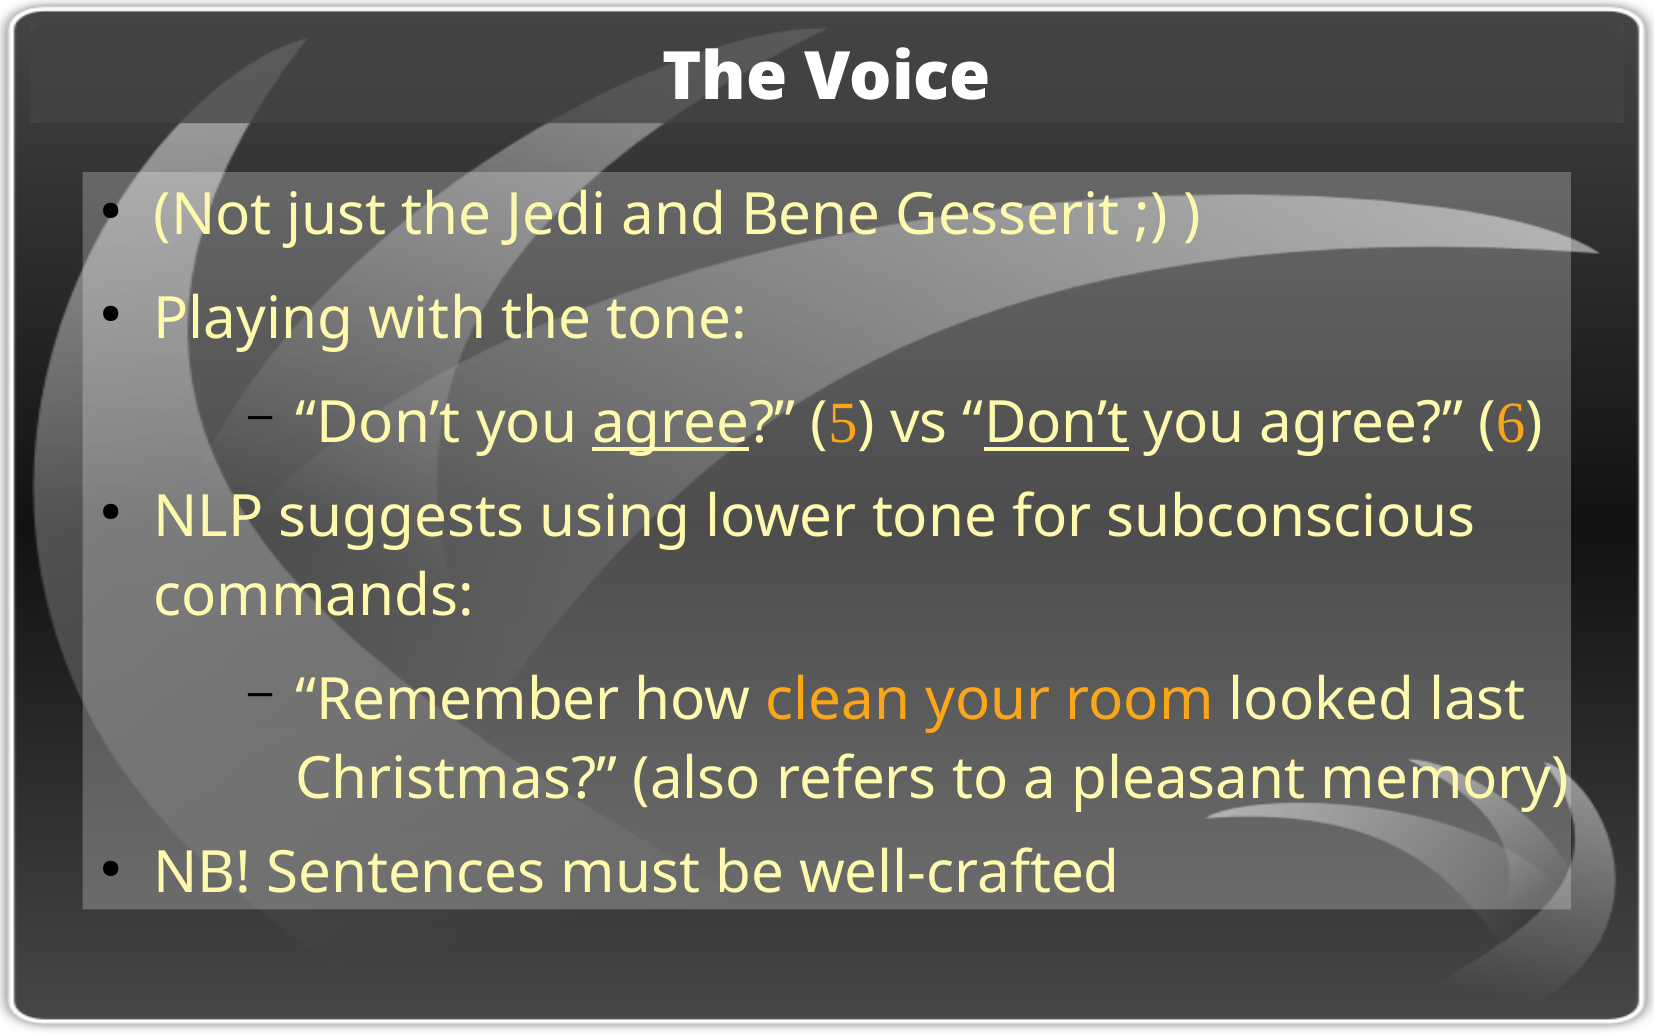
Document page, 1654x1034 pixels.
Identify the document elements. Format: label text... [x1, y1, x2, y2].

list (Not just the Jedi and Bene Gesserit ;) ) Playing with the tone: “Don’t you agree?” () vs “Don’t you agree?” () NLP suggests using lower tone for subconscious commands: “Remember how clean your room looked last Christmas?” (also refers to a pleasant memory) NB! Sentences must be well-crafted [82, 172, 1571, 890]
picture [0, 0, 1654, 1034]
title The Voice [29, 24, 1625, 124]
